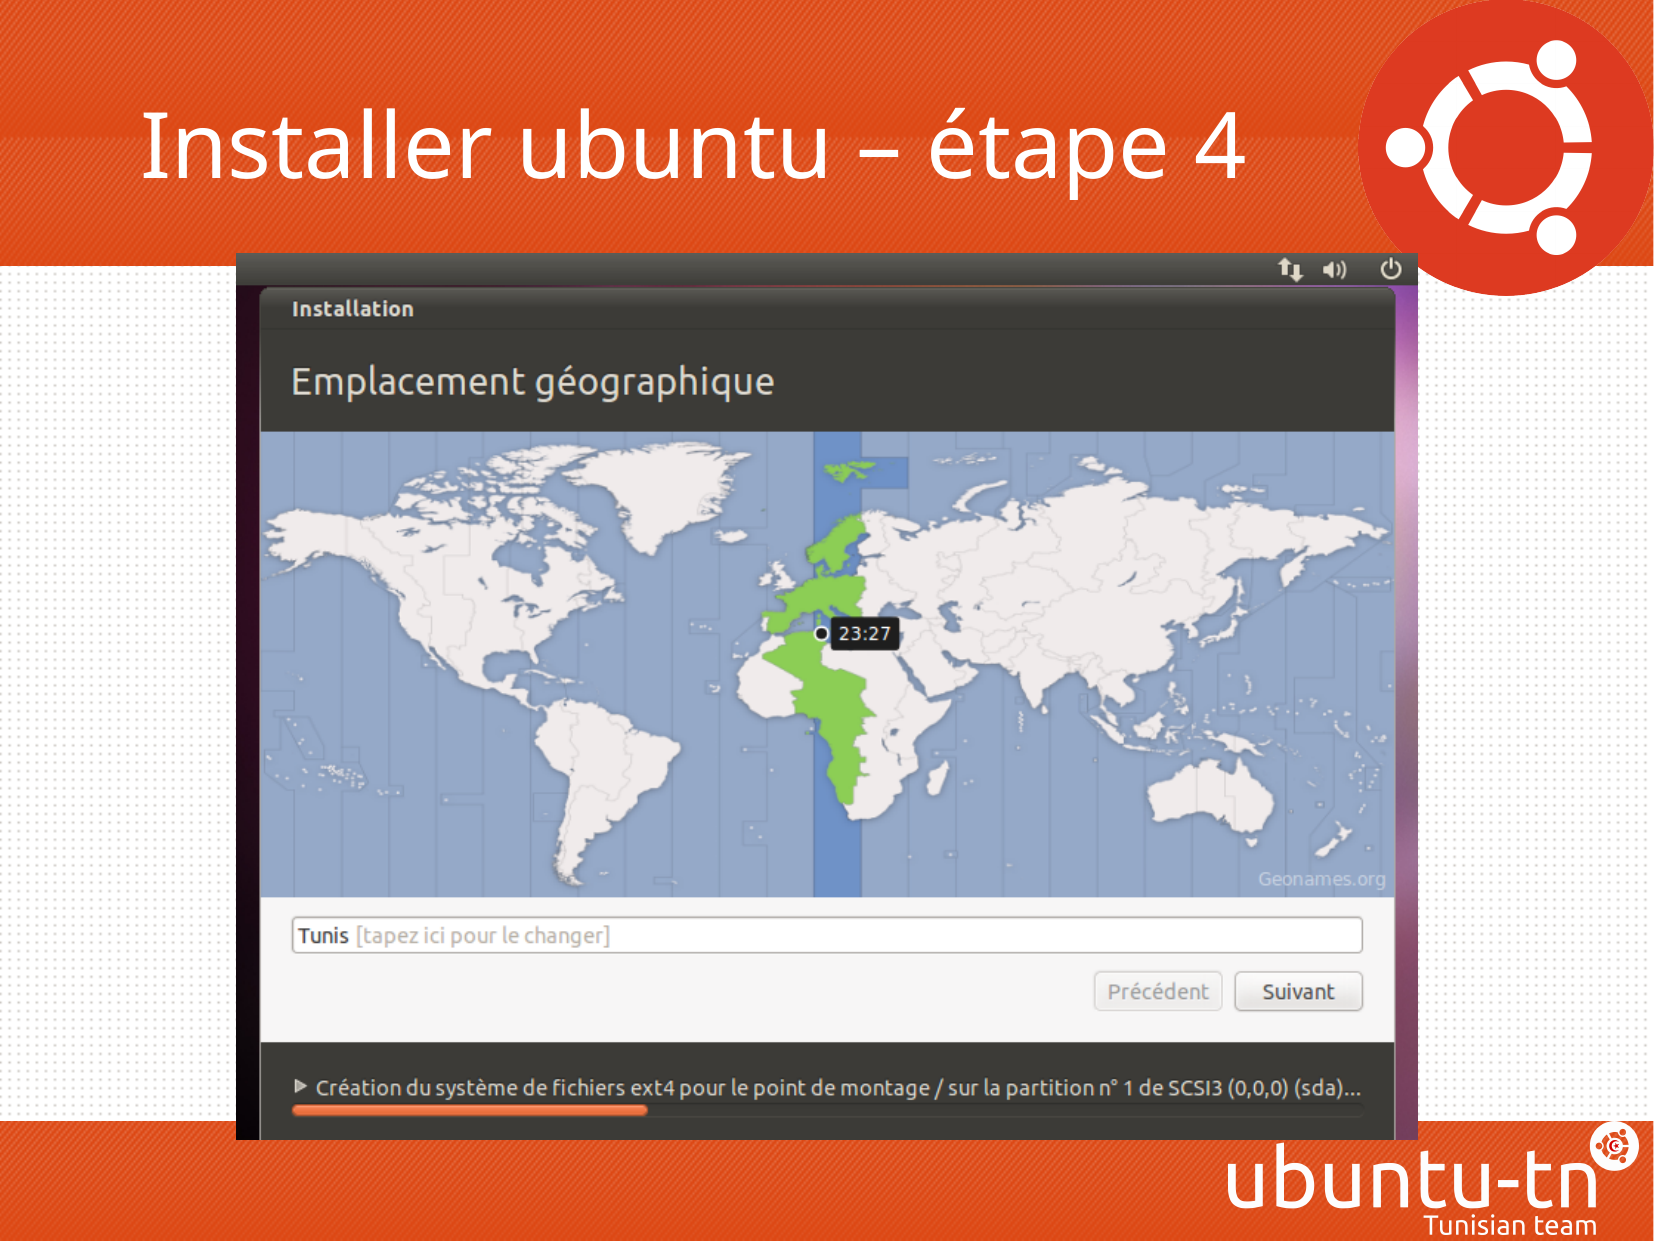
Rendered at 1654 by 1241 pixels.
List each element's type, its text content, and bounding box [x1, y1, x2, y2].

picture [0, 0, 1654, 1241]
title Installer ubuntu – étape 4 [29, 36, 1359, 250]
